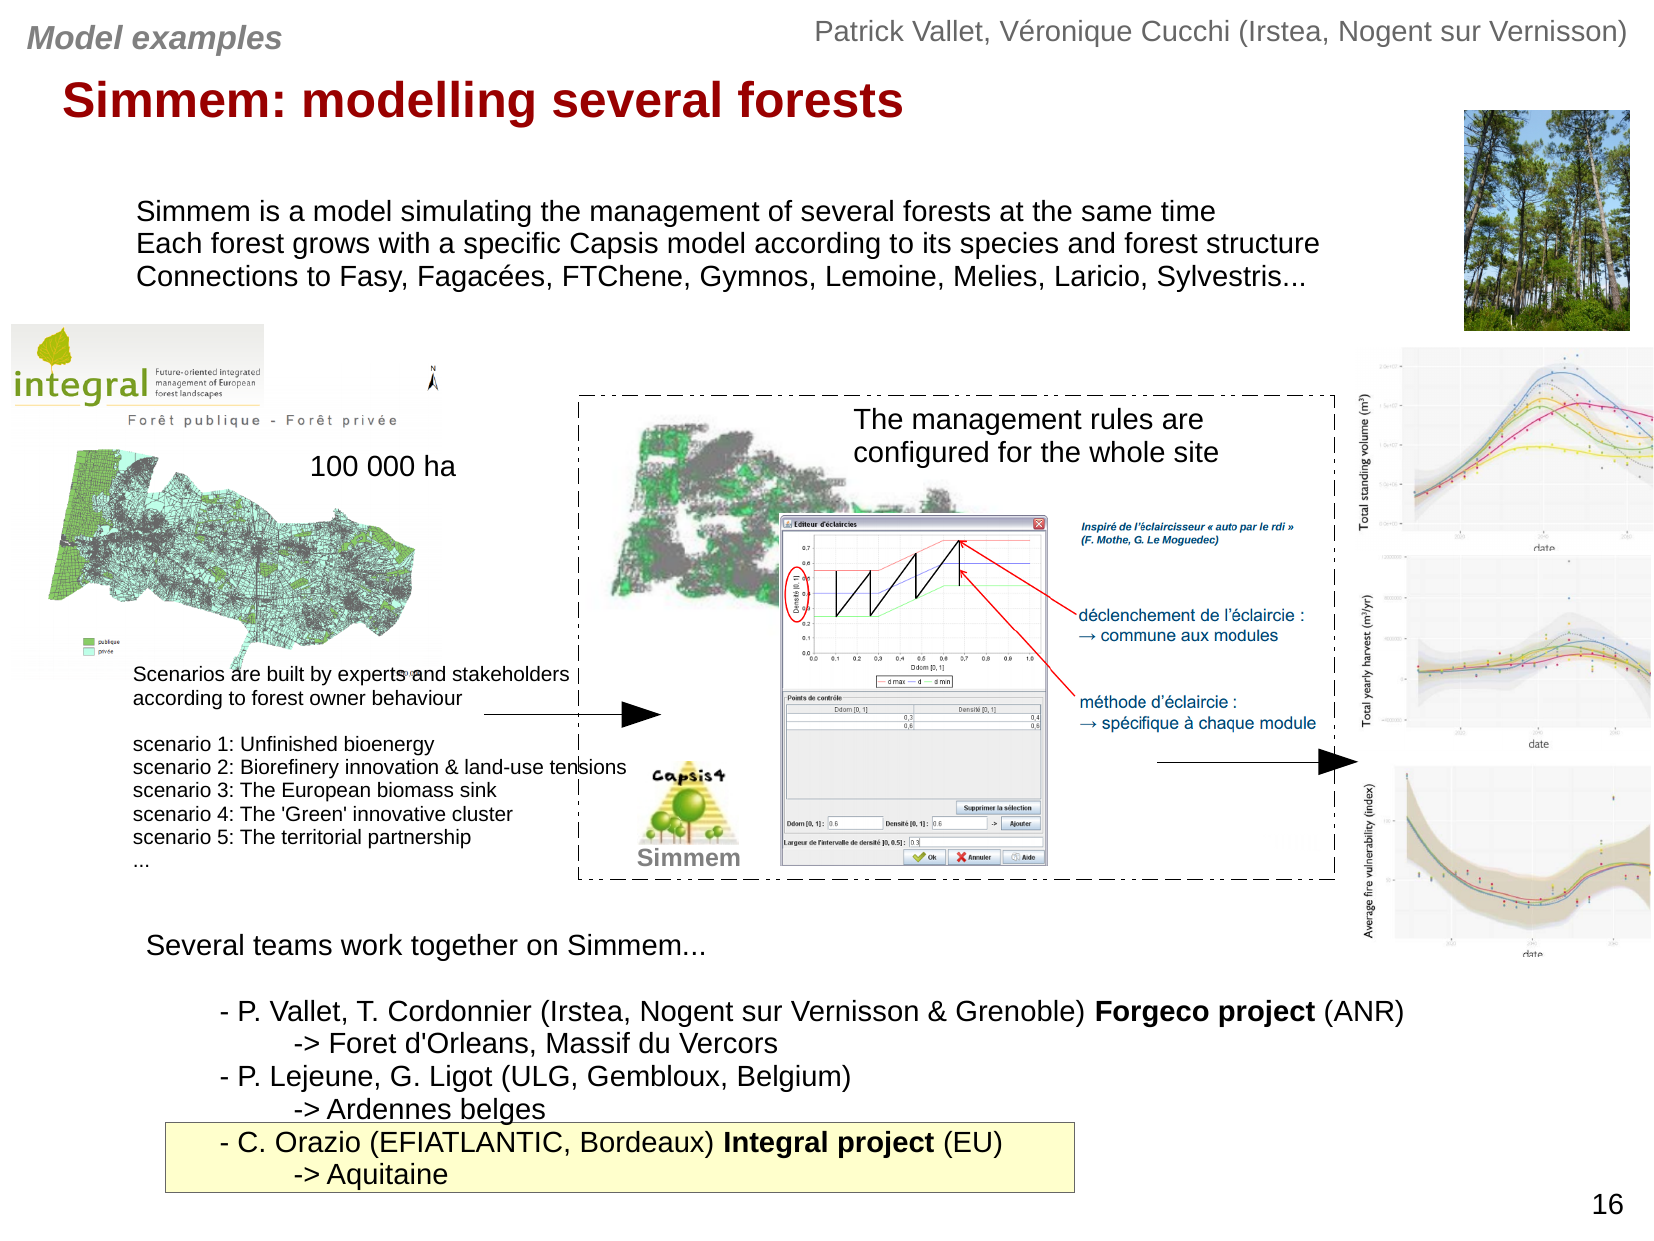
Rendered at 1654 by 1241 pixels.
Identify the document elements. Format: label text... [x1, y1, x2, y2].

text_box The management rules are configured for the whole site [838, 395, 1264, 477]
text_box Simmem: modelling several forests [47, 64, 1418, 136]
text_box [1040, 395, 1335, 753]
text_box [680, 668, 1335, 880]
text_box Patrick Vallet, Véronique Cucchi (Irstea, Nogent sur Vernisson) [625, 7, 1644, 55]
text_box [578, 395, 838, 655]
text_box Several teams work together on Simmem... - P. Vallet, T. Cordonnier (Irstea, Nogent sur Vernisson & Grenoble) Forgeco project (ANR) -> Foret d'Orleans, Massif du Vercors - P. Lejeune, G. Ligot (ULG, Gembloux, Belgium) -> Ardennes belges - C. Orazio (EFIATLANTIC, Bordeaux) Integral project (EU) -> Aquitaine [131, 921, 1583, 1199]
text_box Scenarios are built by experts and stakeholders according to forest owner behaviour scenario 1: Unfinished bioenergy scenario 2: Biorefinery innovation & land-use tensions scenario 3: The European biomass sink scenario 4: The 'Green' innovative cluster scenario 5: The territorial partnership ... [118, 655, 680, 882]
text_box 100 000 ha [295, 442, 532, 491]
picture [1464, 110, 1630, 331]
text_box Model examples [11, 11, 426, 65]
picture [1355, 763, 1651, 957]
picture [580, 398, 1323, 866]
text_box Simmem is a model simulating the management of several forests at the same time Each forest grows with a specific Capsis model according to its species and forest structure Connections to Fasy, Fagacées, FTChene, Gymnos, Lemoine, Melies, Laricio, Sylvestris... [121, 187, 1464, 301]
text_box Simmem [602, 832, 768, 880]
picture [637, 761, 739, 845]
picture [11, 324, 442, 680]
picture [1355, 347, 1654, 751]
